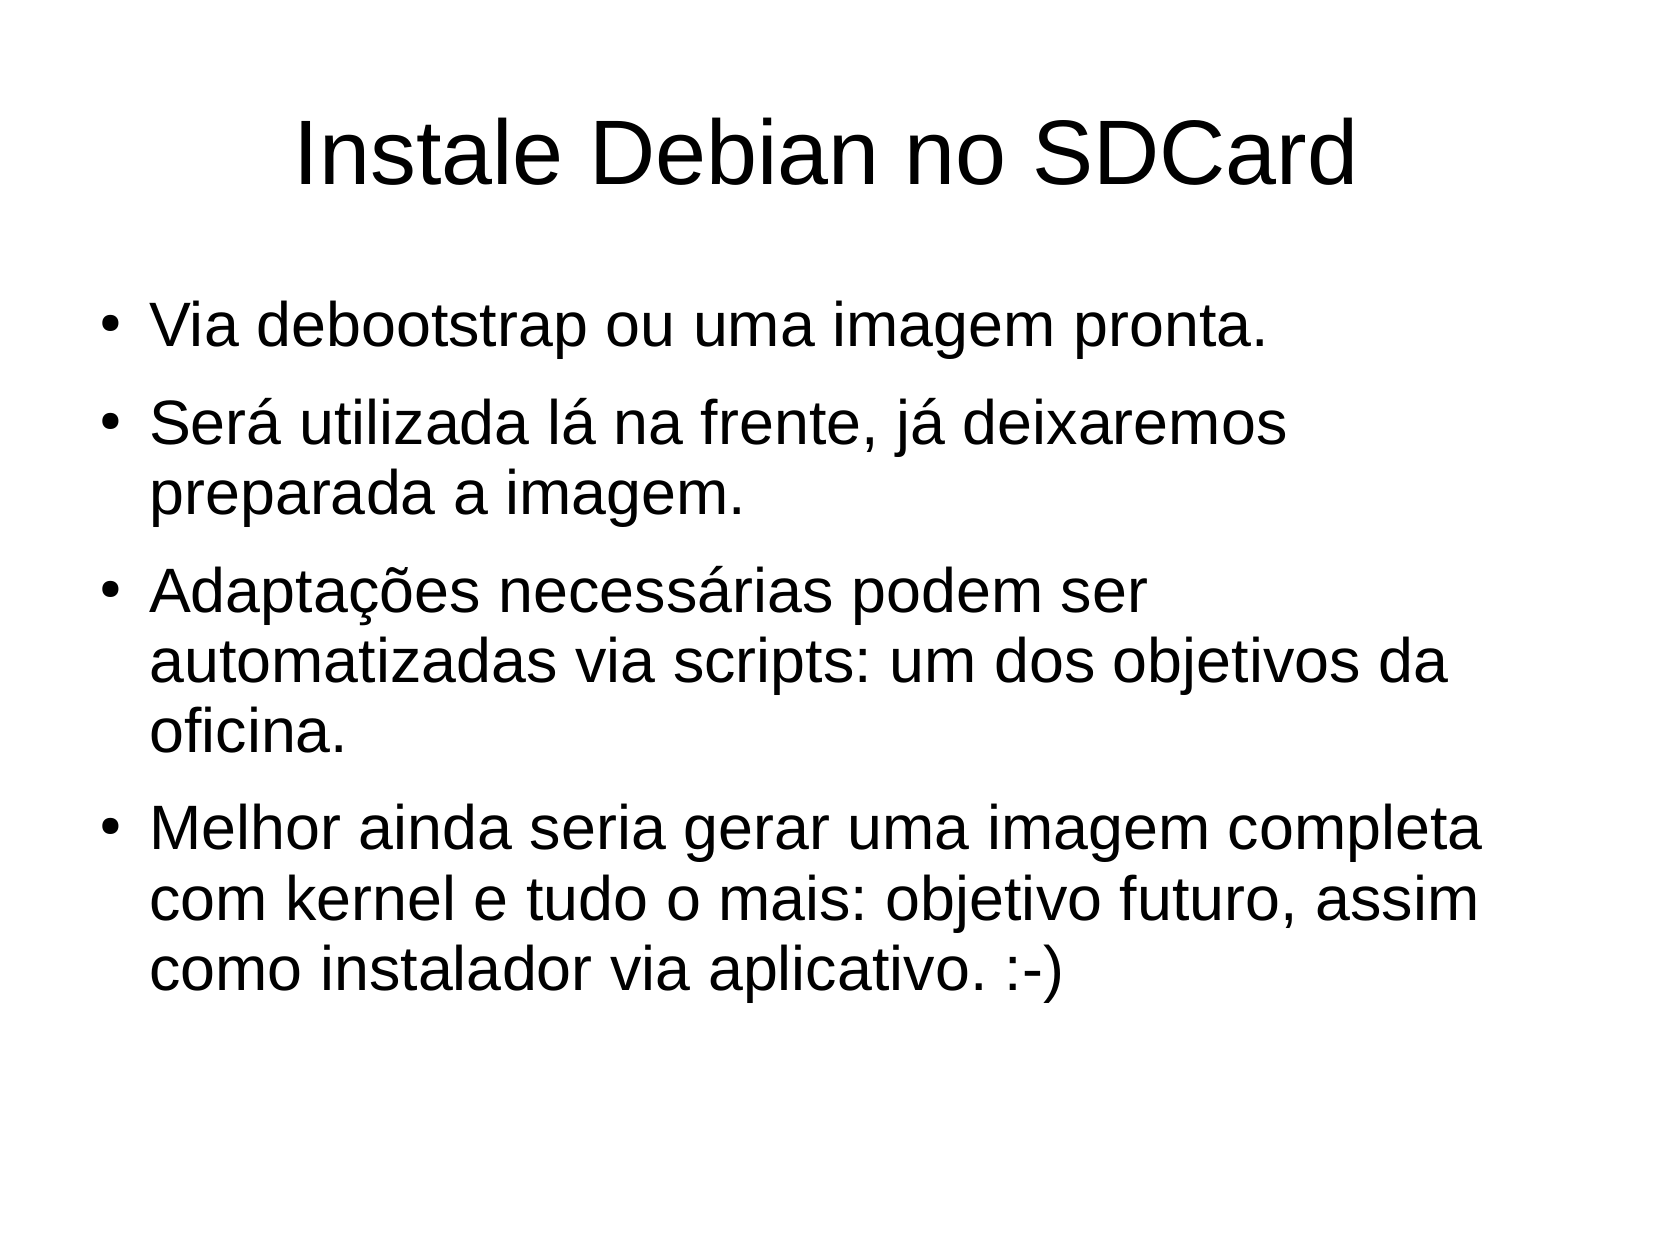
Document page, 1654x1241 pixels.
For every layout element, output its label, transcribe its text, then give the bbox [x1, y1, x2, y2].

title Instale Debian no SDCard [82, 49, 1571, 257]
list Via debootstrap ou uma imagem pronta. Será utilizada lá na frente, já deixaremos preparada a imagem. Adaptações necessárias podem ser automatizadas via scripts: um dos objetivos da oficina. Melhor ainda seria gerar uma imagem completa com kernel e tudo o mais: objetivo futuro, assim como instalador via aplicativo. :-) [82, 290, 1571, 1010]
